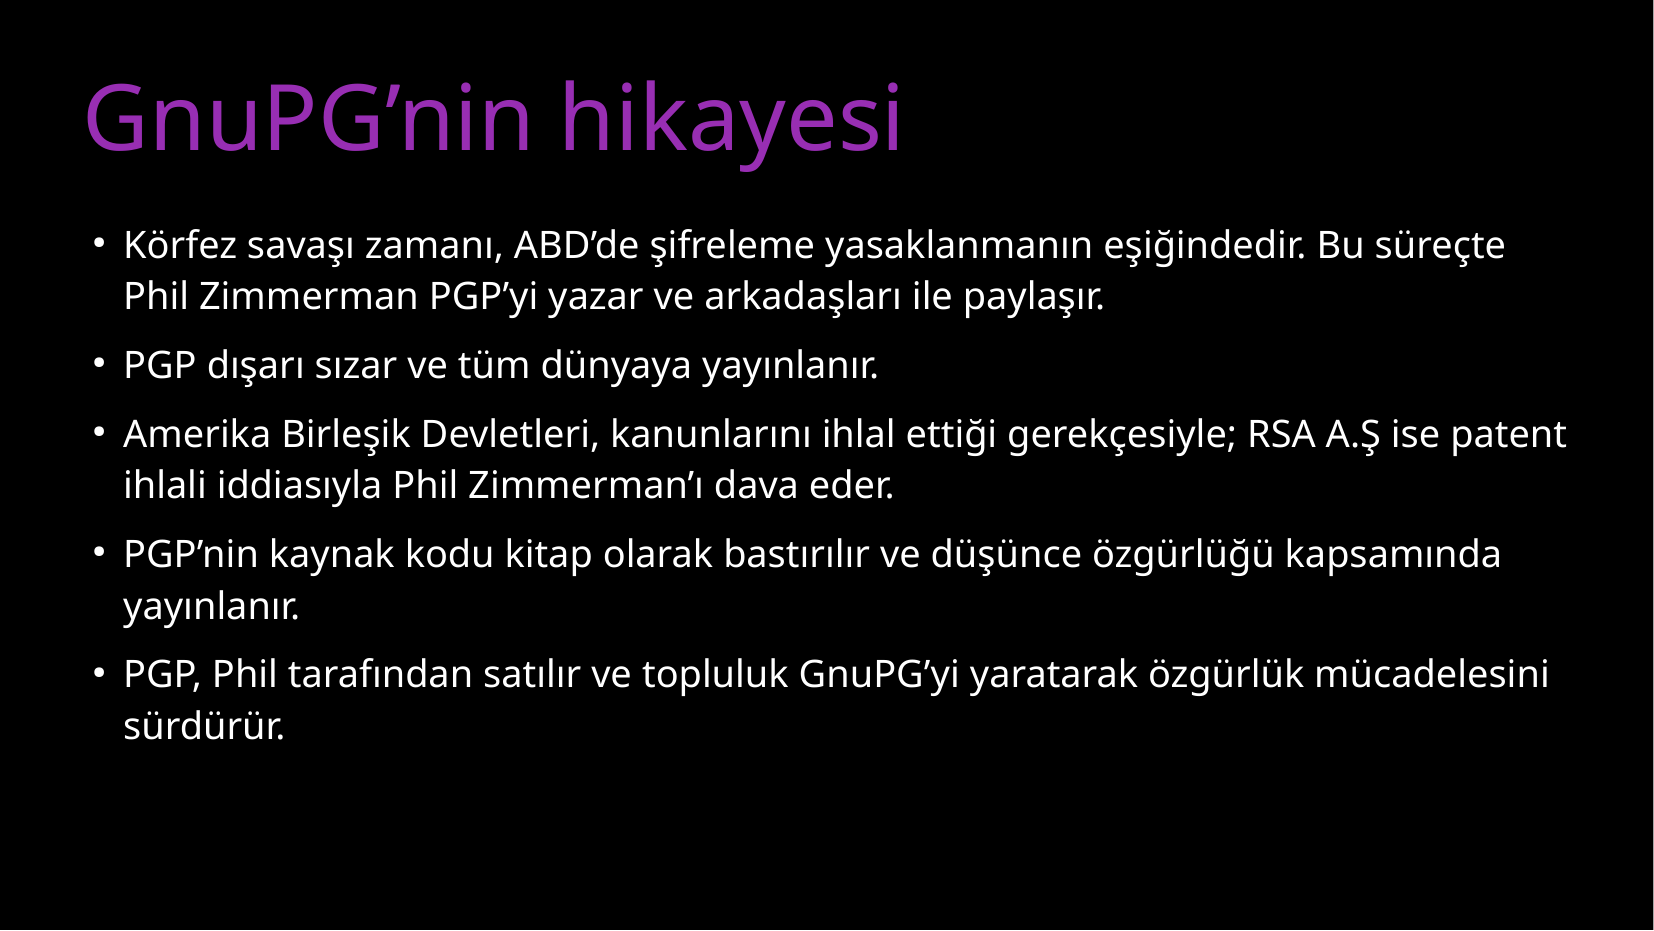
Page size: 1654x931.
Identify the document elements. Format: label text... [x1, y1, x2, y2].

title GnuPG’nin hikayesi [82, 37, 1571, 193]
list Körfez savaşı zamanı, ABD’de şifreleme yasaklanmanın eşiğindedir. Bu süreçte Phil Zimmerman PGP’yi yazar ve arkadaşları ile paylaşır. PGP dışarı sızar ve tüm dünyaya yayınlanır. Amerika Birleşik Devletleri, kanunlarını ihlal ettiği gerekçesiyle; RSA A.Ş ise patent ihlali iddiasıyla Phil Zimmerman’ı dava eder. PGP’nin kaynak kodu kitap olarak bastırılır ve düşünce özgürlüğü kapsamında yayınlanır. PGP, Phil tarafından satılır ve topluluk GnuPG’yi yaratarak özgürlük mücadelesini sürdürür. [82, 217, 1571, 758]
